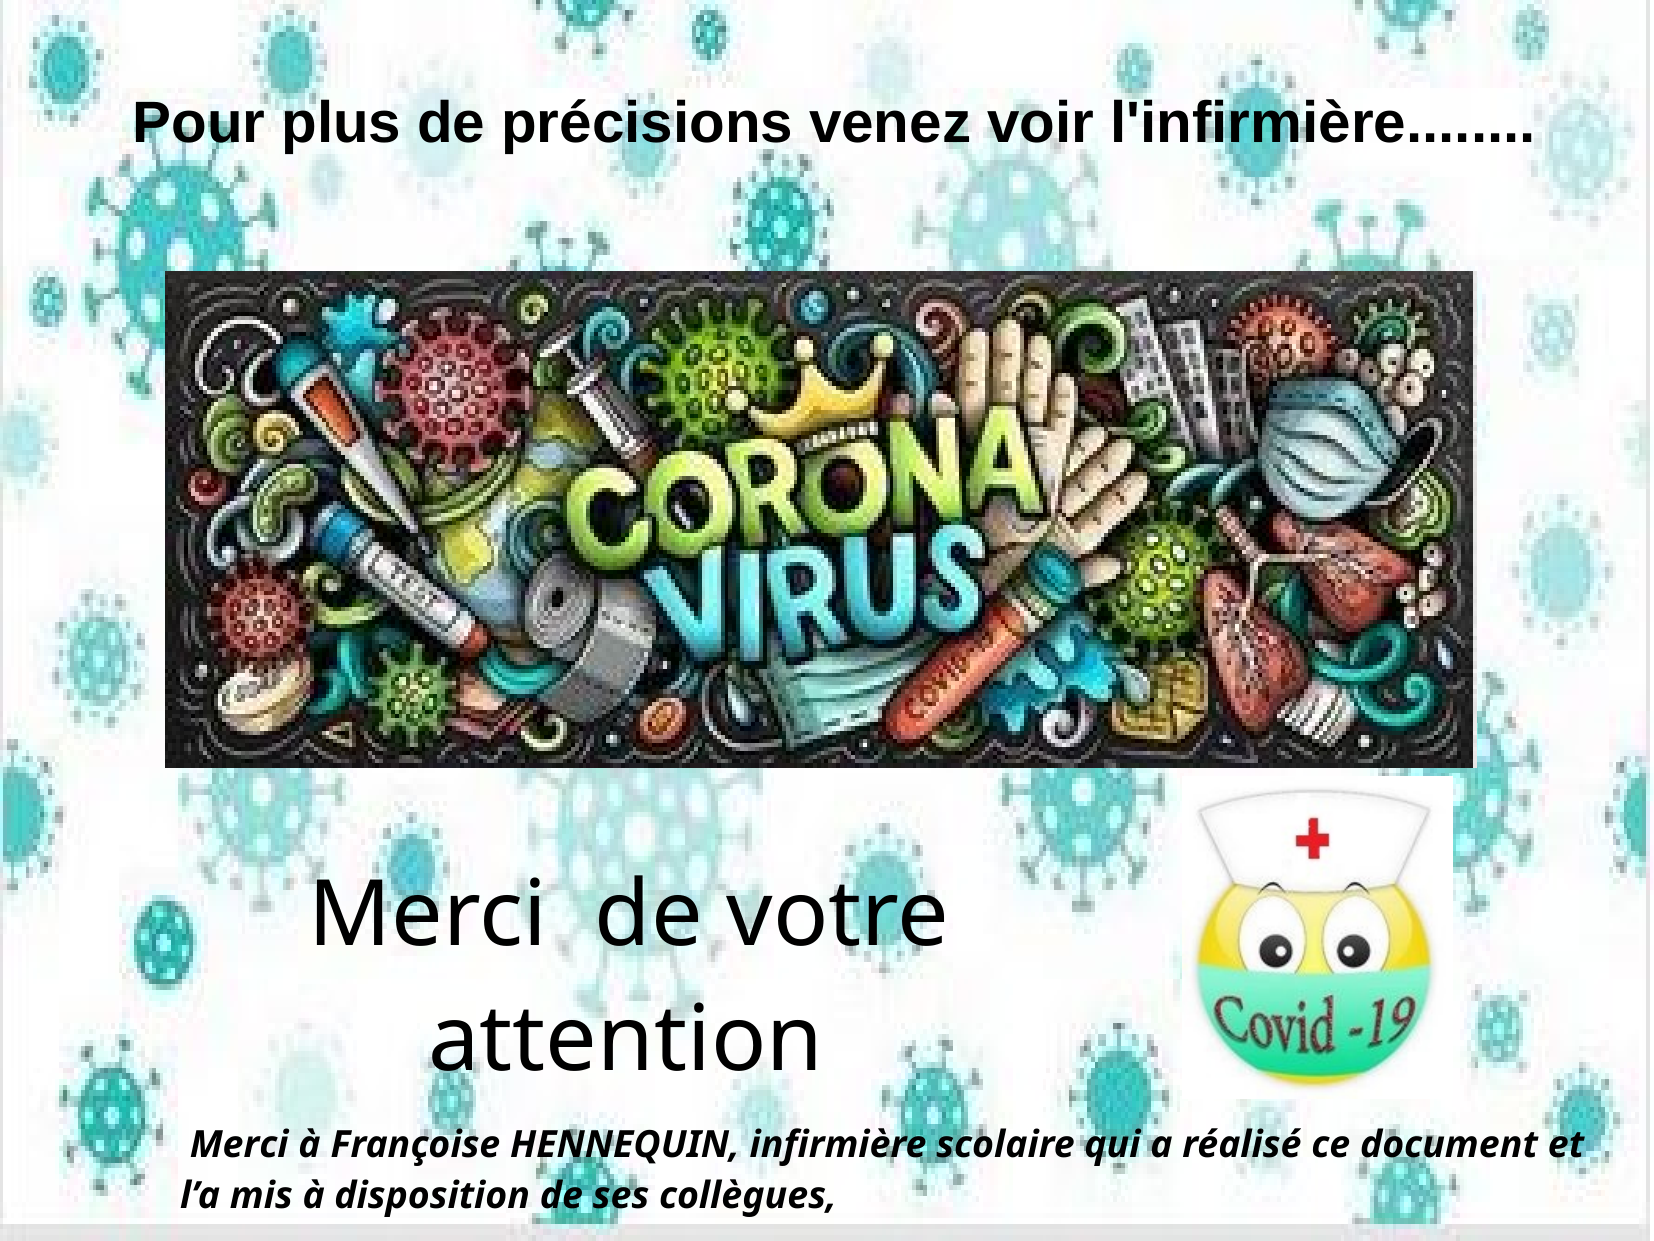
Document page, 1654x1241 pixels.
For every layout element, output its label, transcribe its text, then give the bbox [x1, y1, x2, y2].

picture [1182, 776, 1453, 1099]
text_box Pour plus de précisions venez voir l'infirmière........ [118, 82, 1571, 189]
text_box Merci à Françoise HENNEQUIN, infirmière scolaire qui a réalisé ce document et l’a mis à disposition de ses collègues, [165, 1110, 1607, 1231]
text_box Merci de votre attention [200, 839, 1052, 1110]
picture [165, 271, 1477, 768]
